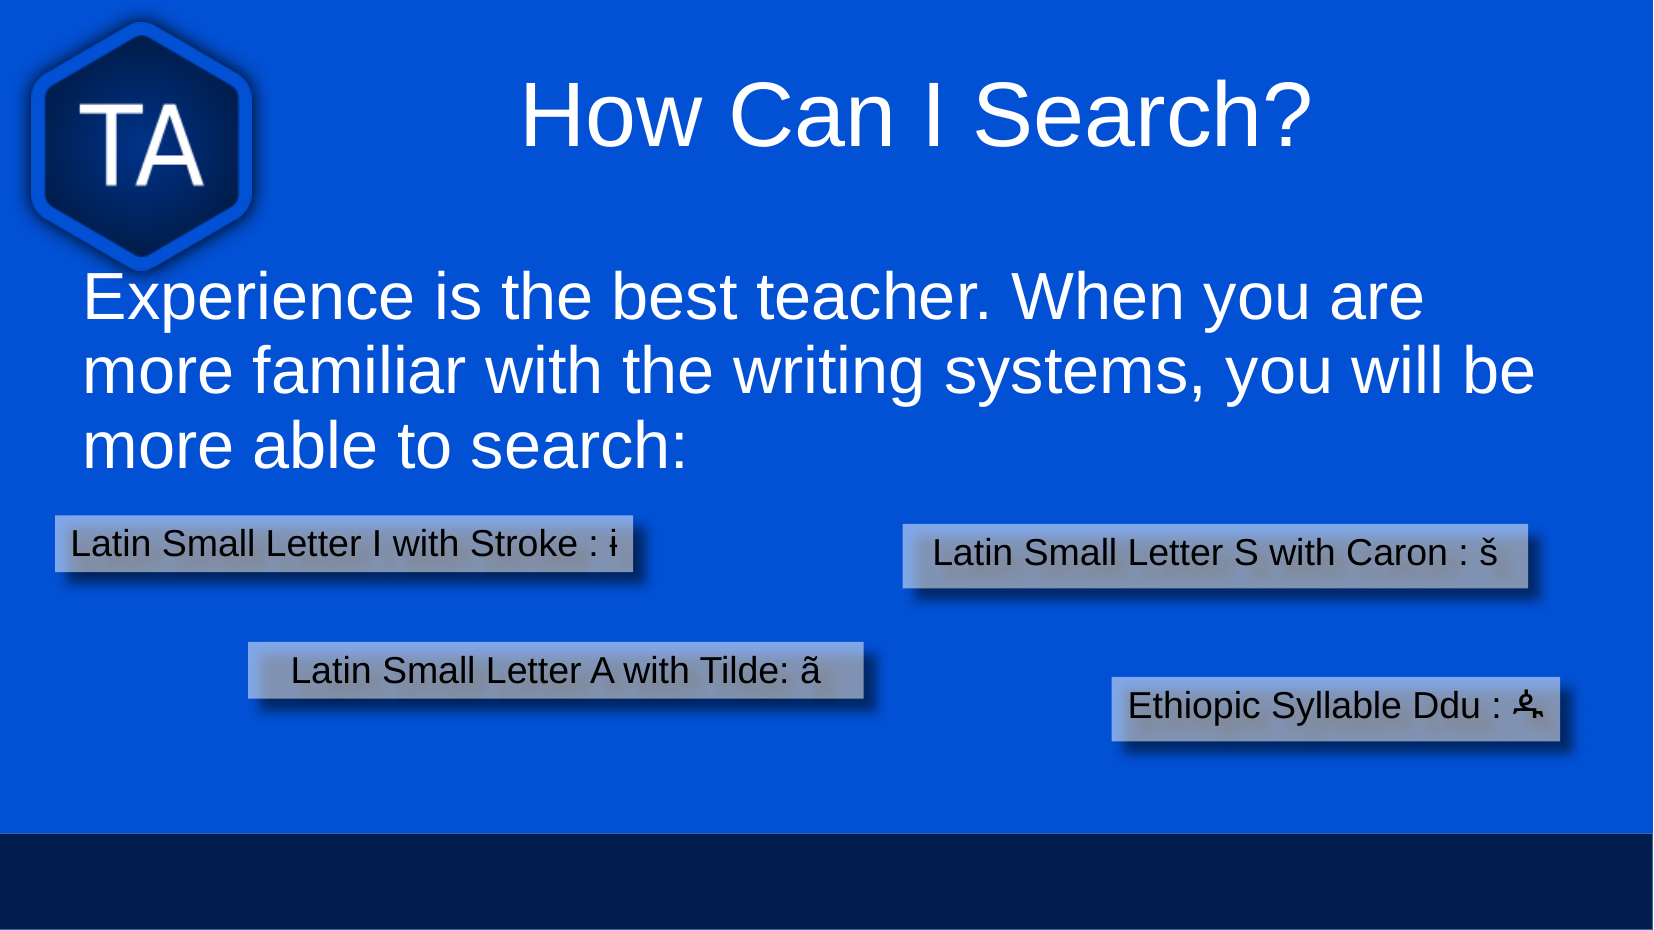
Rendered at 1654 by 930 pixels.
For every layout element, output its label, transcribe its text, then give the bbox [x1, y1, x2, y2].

title How Can I Search? [263, 37, 1571, 193]
picture [31, 22, 252, 271]
text_box Latin Small Letter I with Stroke : ɨ [55, 515, 634, 573]
text_box Latin Small Letter S with Caron : š [902, 523, 1529, 589]
text_box Ethiopic Syllable Ddu : ዹ [1111, 676, 1561, 742]
list Experience is the best teacher. When you are more familiar with the writing systems, you will be more able to search: [82, 258, 1571, 757]
text_box Latin Small Letter A with Tilde: ã [248, 641, 864, 699]
